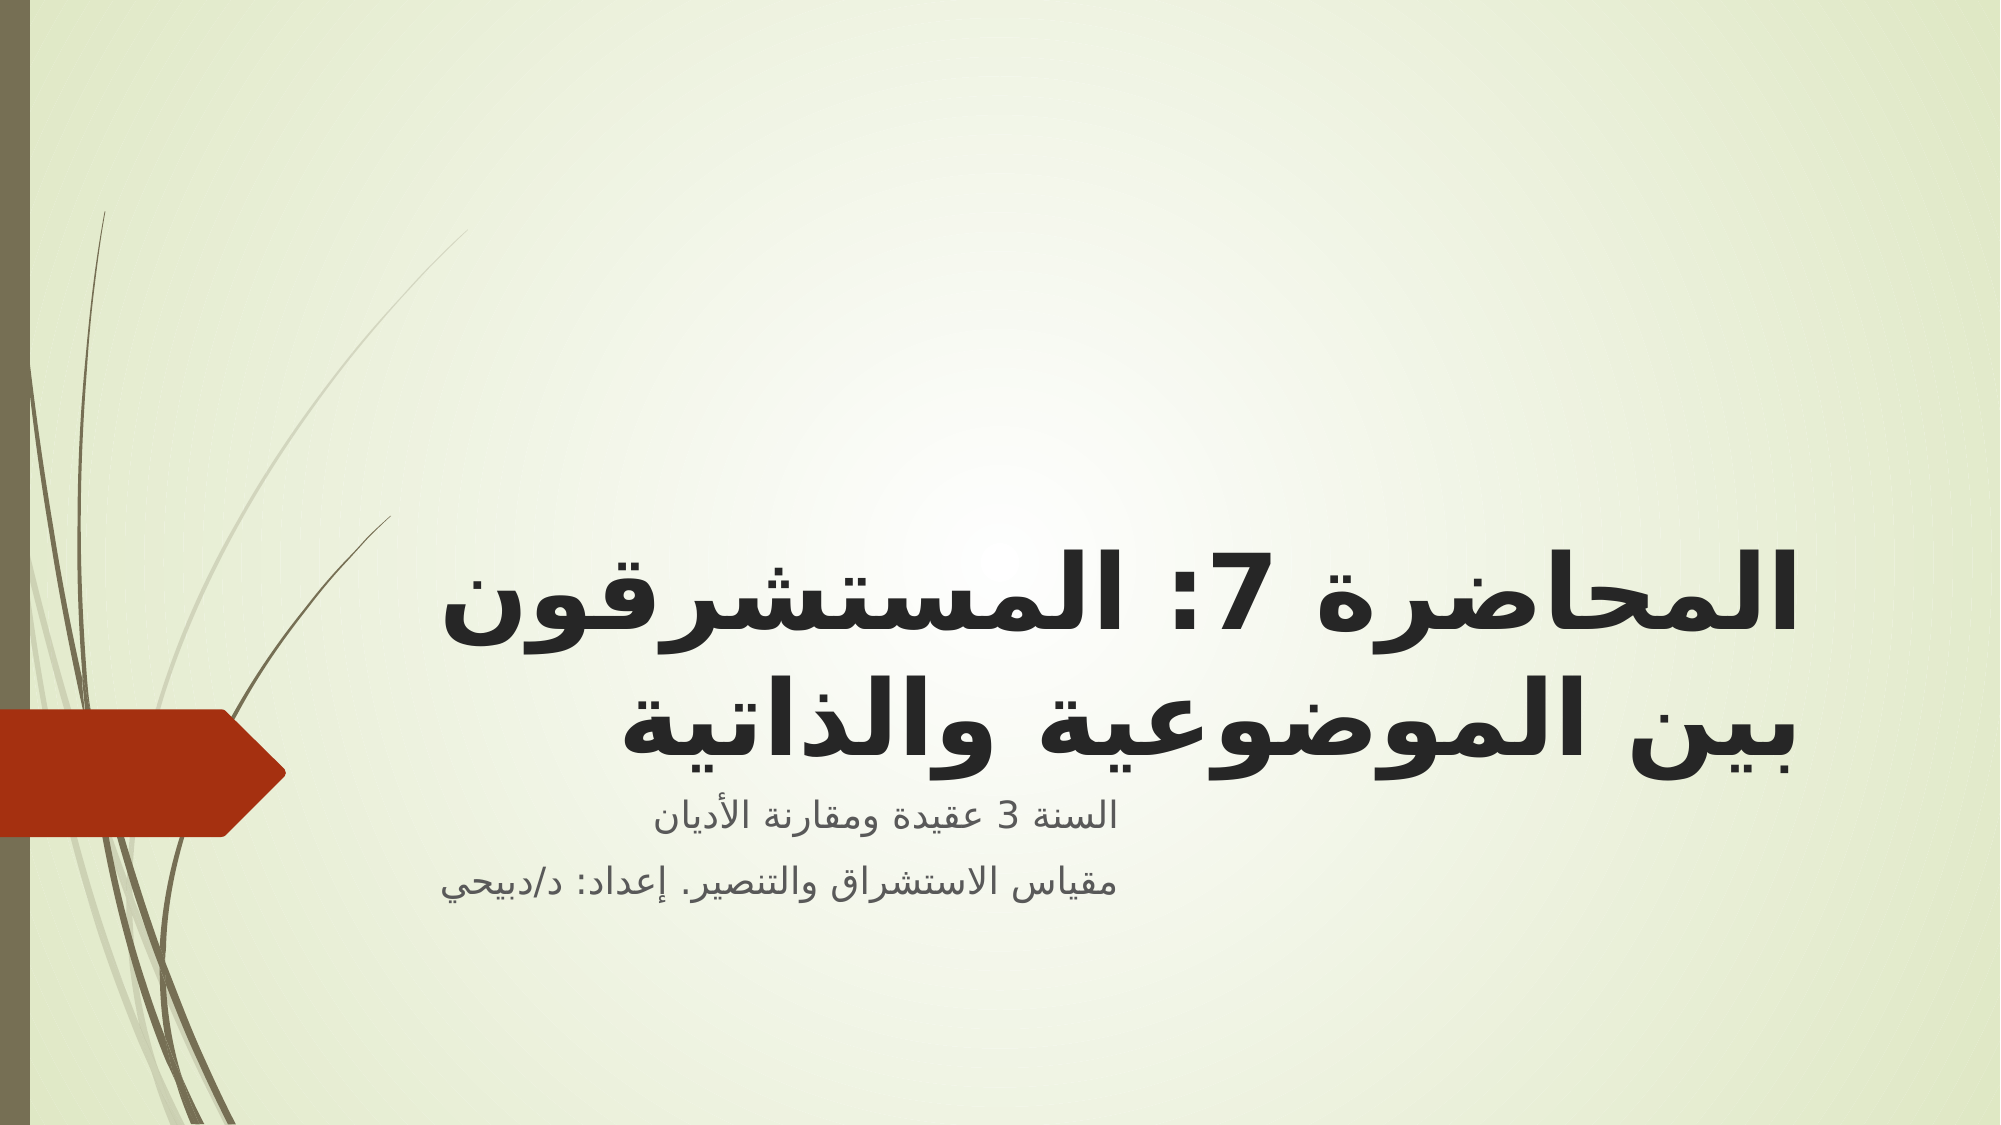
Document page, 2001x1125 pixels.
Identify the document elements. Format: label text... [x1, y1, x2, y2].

title المحاضرة 7: المستشرقون بين الموضوعية والذاتية [424, 412, 1888, 783]
subtitle السنة 3 عقيدة ومقارنة الأديان مقياس الاستشراق والتنصير. إعداد: د/دبيحي [424, 783, 1888, 969]
